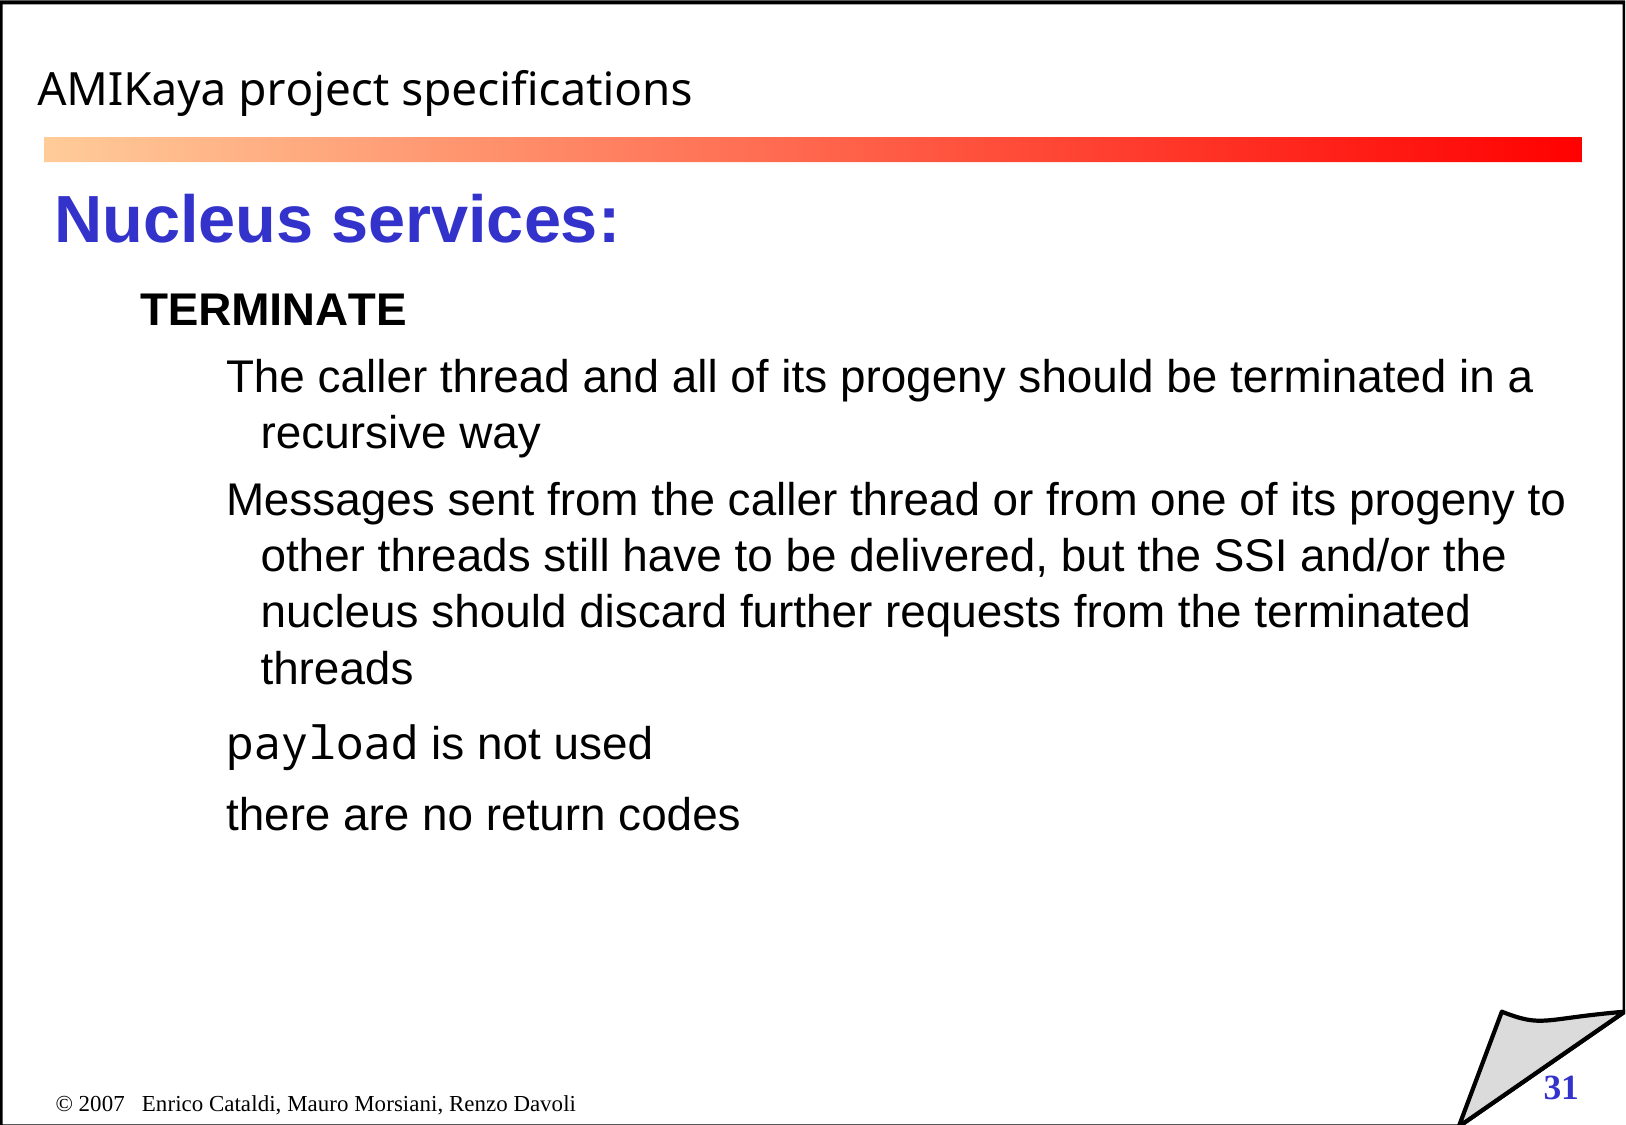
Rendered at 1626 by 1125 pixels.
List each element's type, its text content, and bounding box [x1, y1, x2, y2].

title AMIKaya project specifications [37, 44, 1587, 131]
list Nucleus services: TERMINATE The caller thread and all of its progeny should be terminated in a recursive way Messages sent from the caller thread or from one of its progeny to other threads still have to be delivered, but the SSI and/or the nucleus should discard further requests from the terminated threads payload is not used there are no return codes [54, 187, 1571, 1047]
